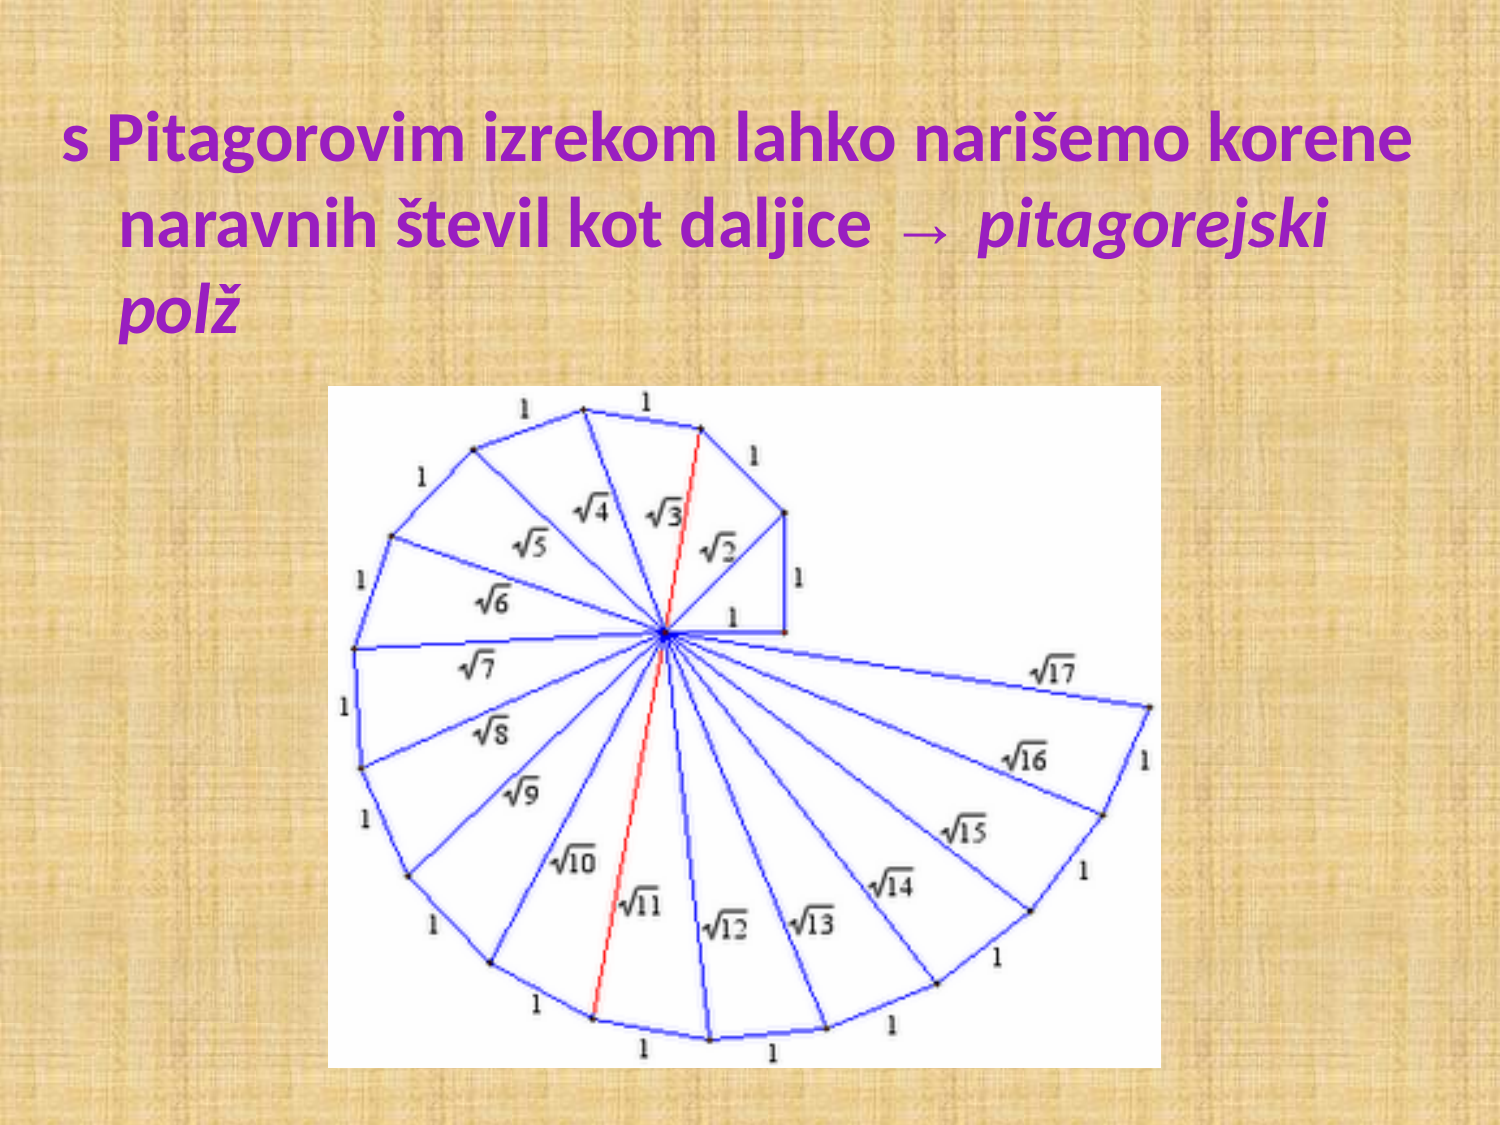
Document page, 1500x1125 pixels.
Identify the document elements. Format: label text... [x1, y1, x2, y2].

picture [0, 0, 1500, 1125]
list s Pitagorovim izrekom lahko narišemo korene naravnih števil kot daljice → pitagorejski polž [46, 82, 1442, 364]
